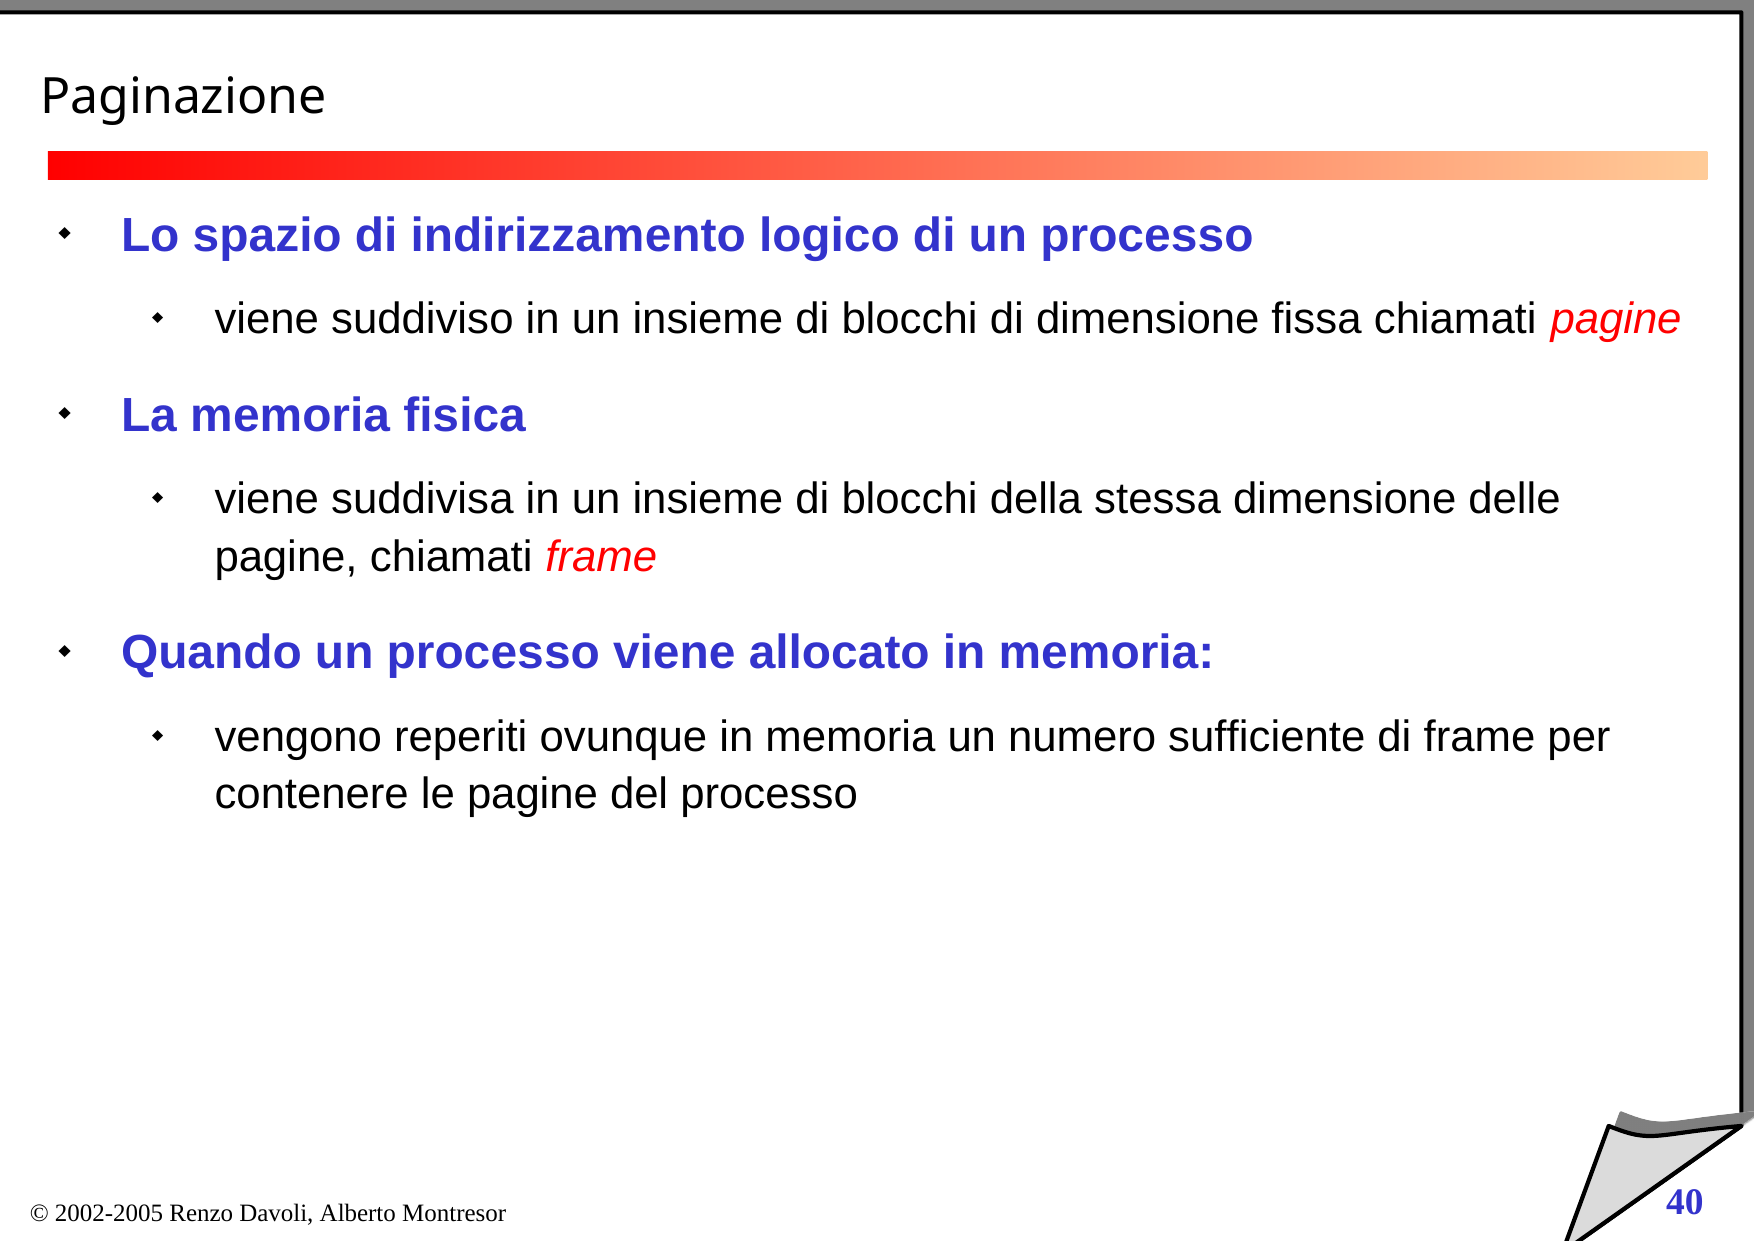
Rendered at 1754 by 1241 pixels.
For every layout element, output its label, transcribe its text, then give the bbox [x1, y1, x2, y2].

text_box MMU [750, 152, 754, 179]
list Lo spazio di indirizzamento logico di un processo viene suddiviso in un insieme di blocchi di dimensione fissa chiamati pagine La memoria fisica viene suddivisa in un insieme di blocchi della stessa dimensione delle pagine, chiamati frame Quando un processo viene allocato in memoria: vengono reperiti ovunque in memoria un numero sufficiente di frame per contenere le pagine del processo [58, 206, 1696, 943]
title Paginazione [40, 49, 1714, 144]
